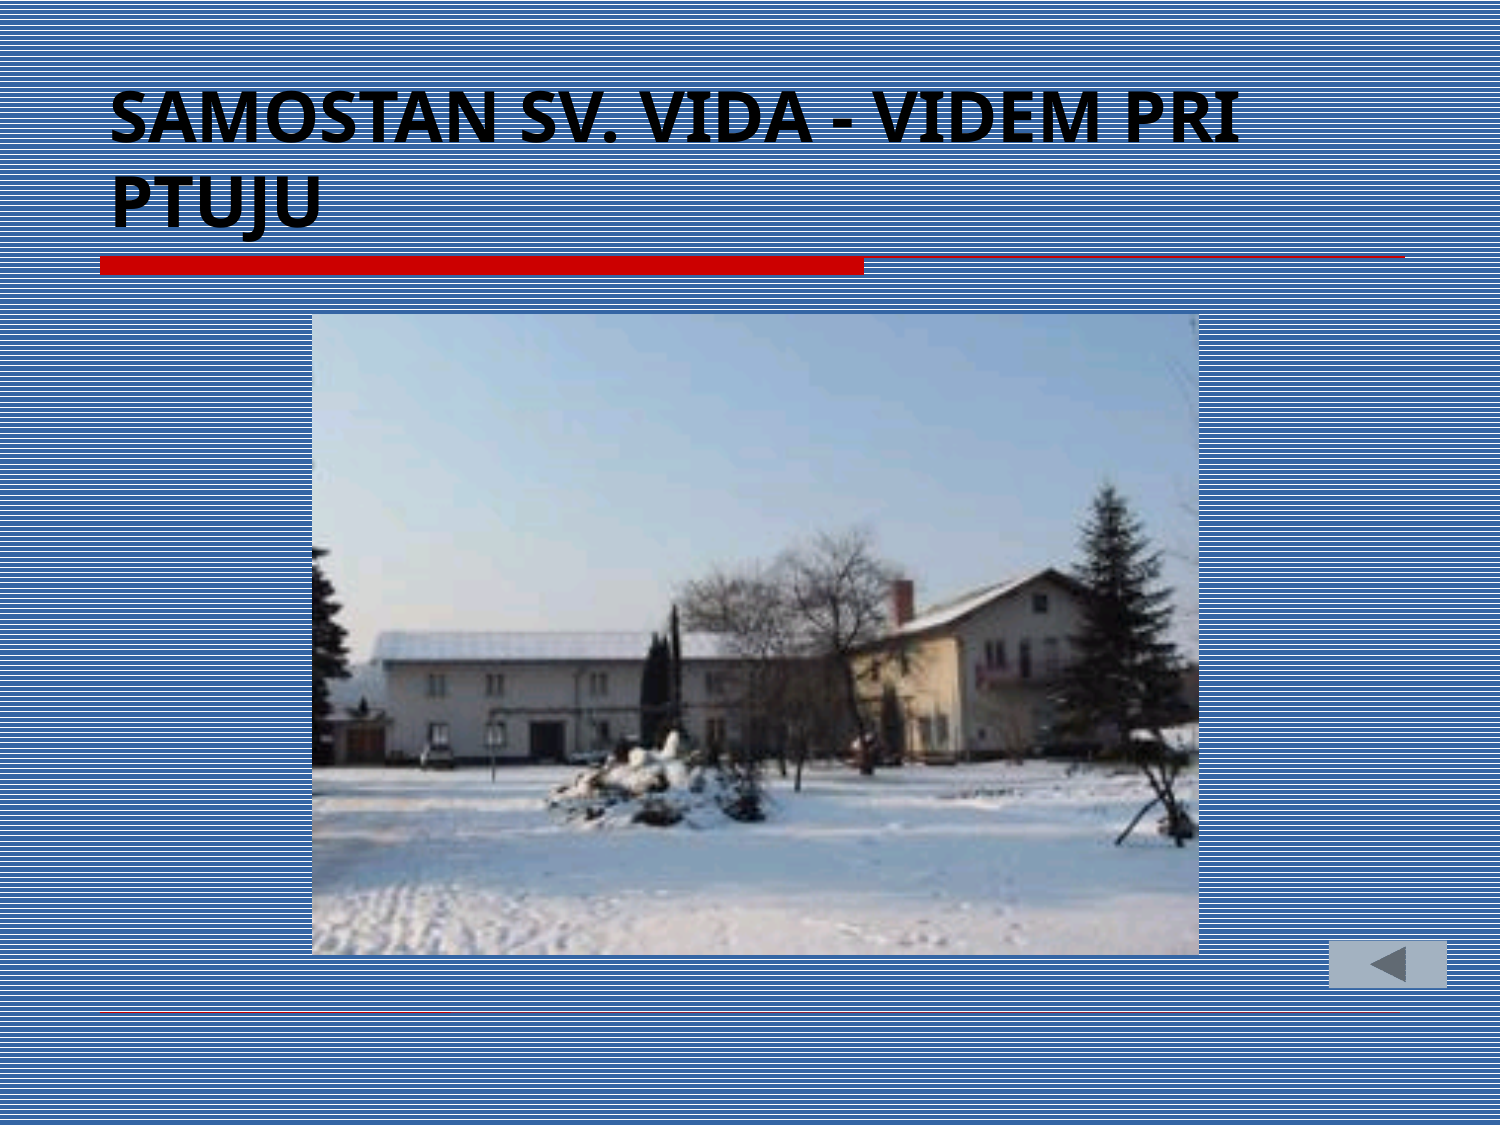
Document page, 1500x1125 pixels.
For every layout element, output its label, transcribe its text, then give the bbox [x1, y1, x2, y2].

picture [312, 314, 1199, 955]
text_box [1328, 940, 1447, 989]
title SAMOSTAN SV. VIDA - VIDEM PRI PTUJU [94, 50, 1407, 250]
